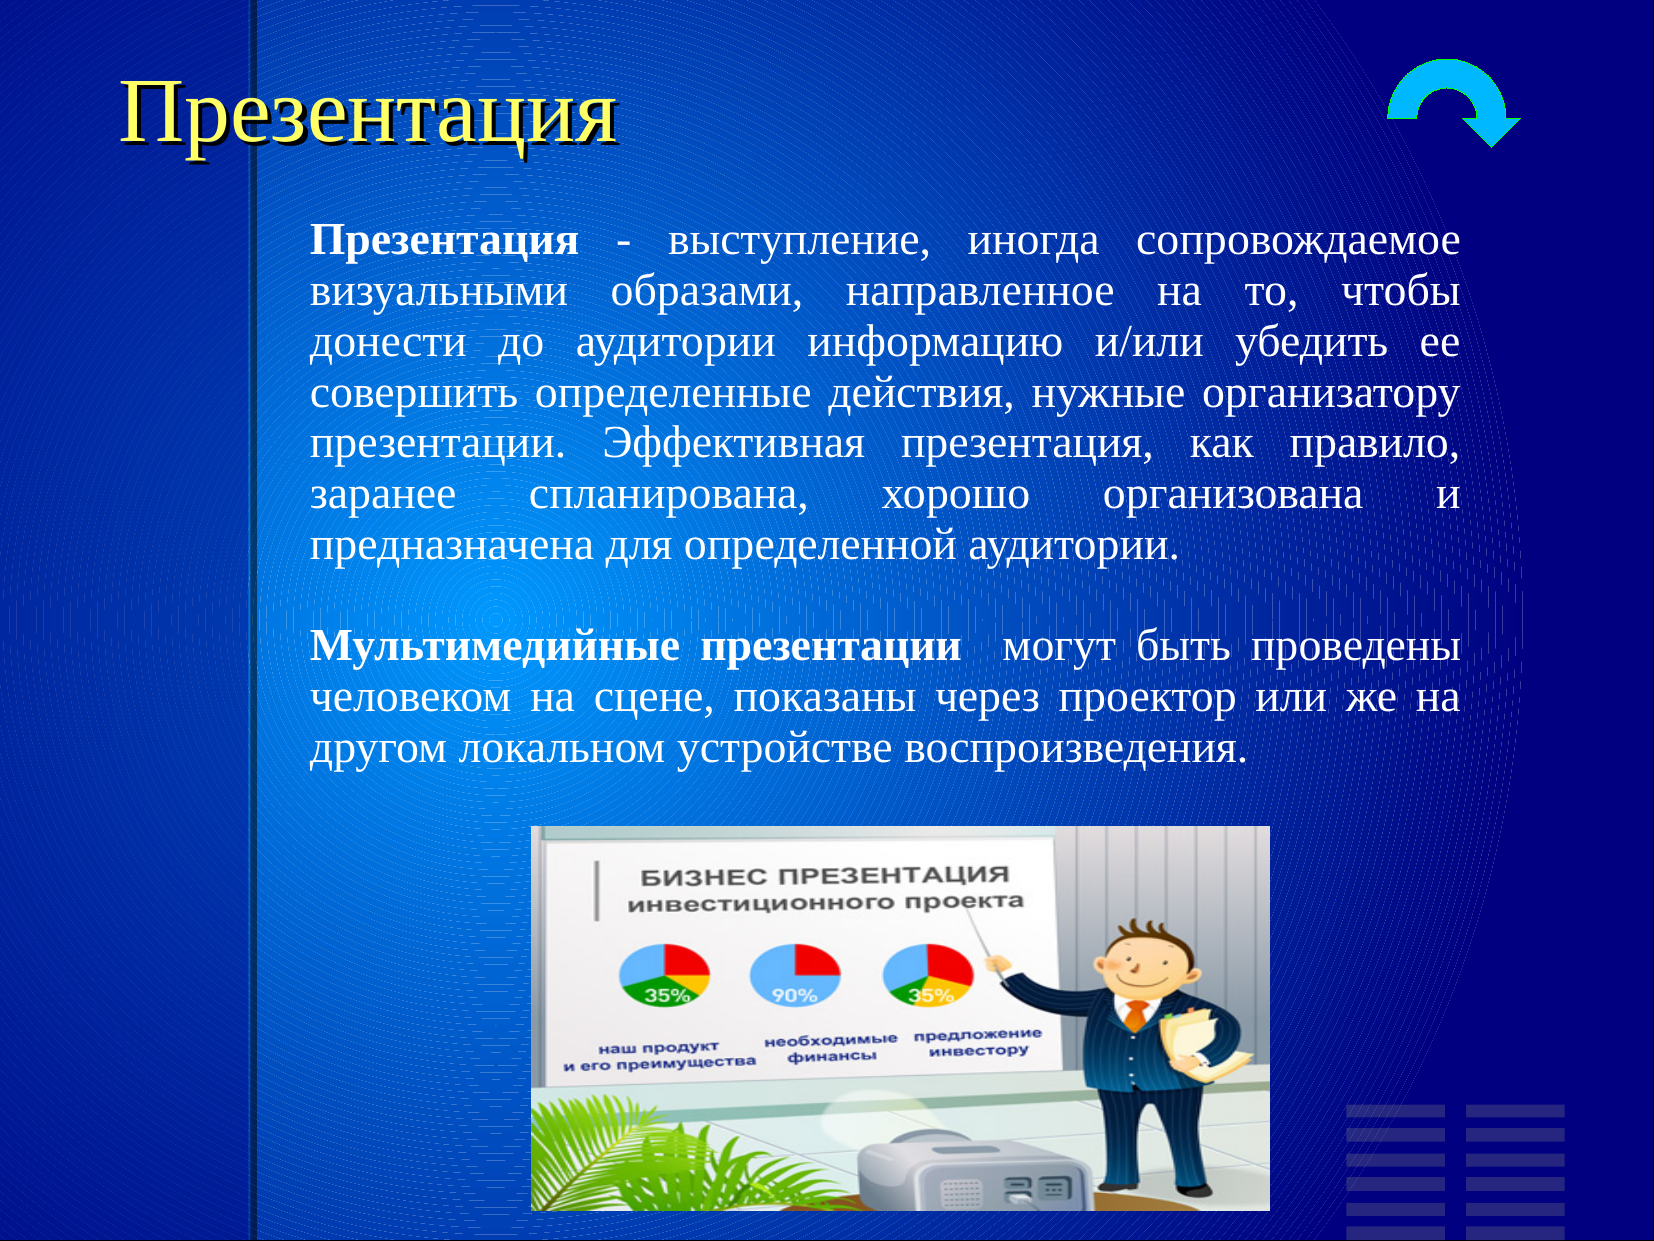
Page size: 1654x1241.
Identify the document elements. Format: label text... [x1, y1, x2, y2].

title Презентация [118, 14, 1531, 207]
picture [531, 826, 1270, 1211]
text_box Презентация - выступление, иногда сопровождаемое визуальными образами, направленное на то, чтобы донести до аудитории информацию и/или убедить ее совершить определенные действия, нужные организатору презентации. Эффективная презентация, как правило, заранее спланирована, хорошо организована и предназначена для определенной аудитории. Мультимедийные презентации могут быть проведены человеком на сцене, показаны через проектор или же на другом локальном устройстве воспроизведения. [295, 206, 1477, 785]
text_box [1387, 59, 1521, 148]
